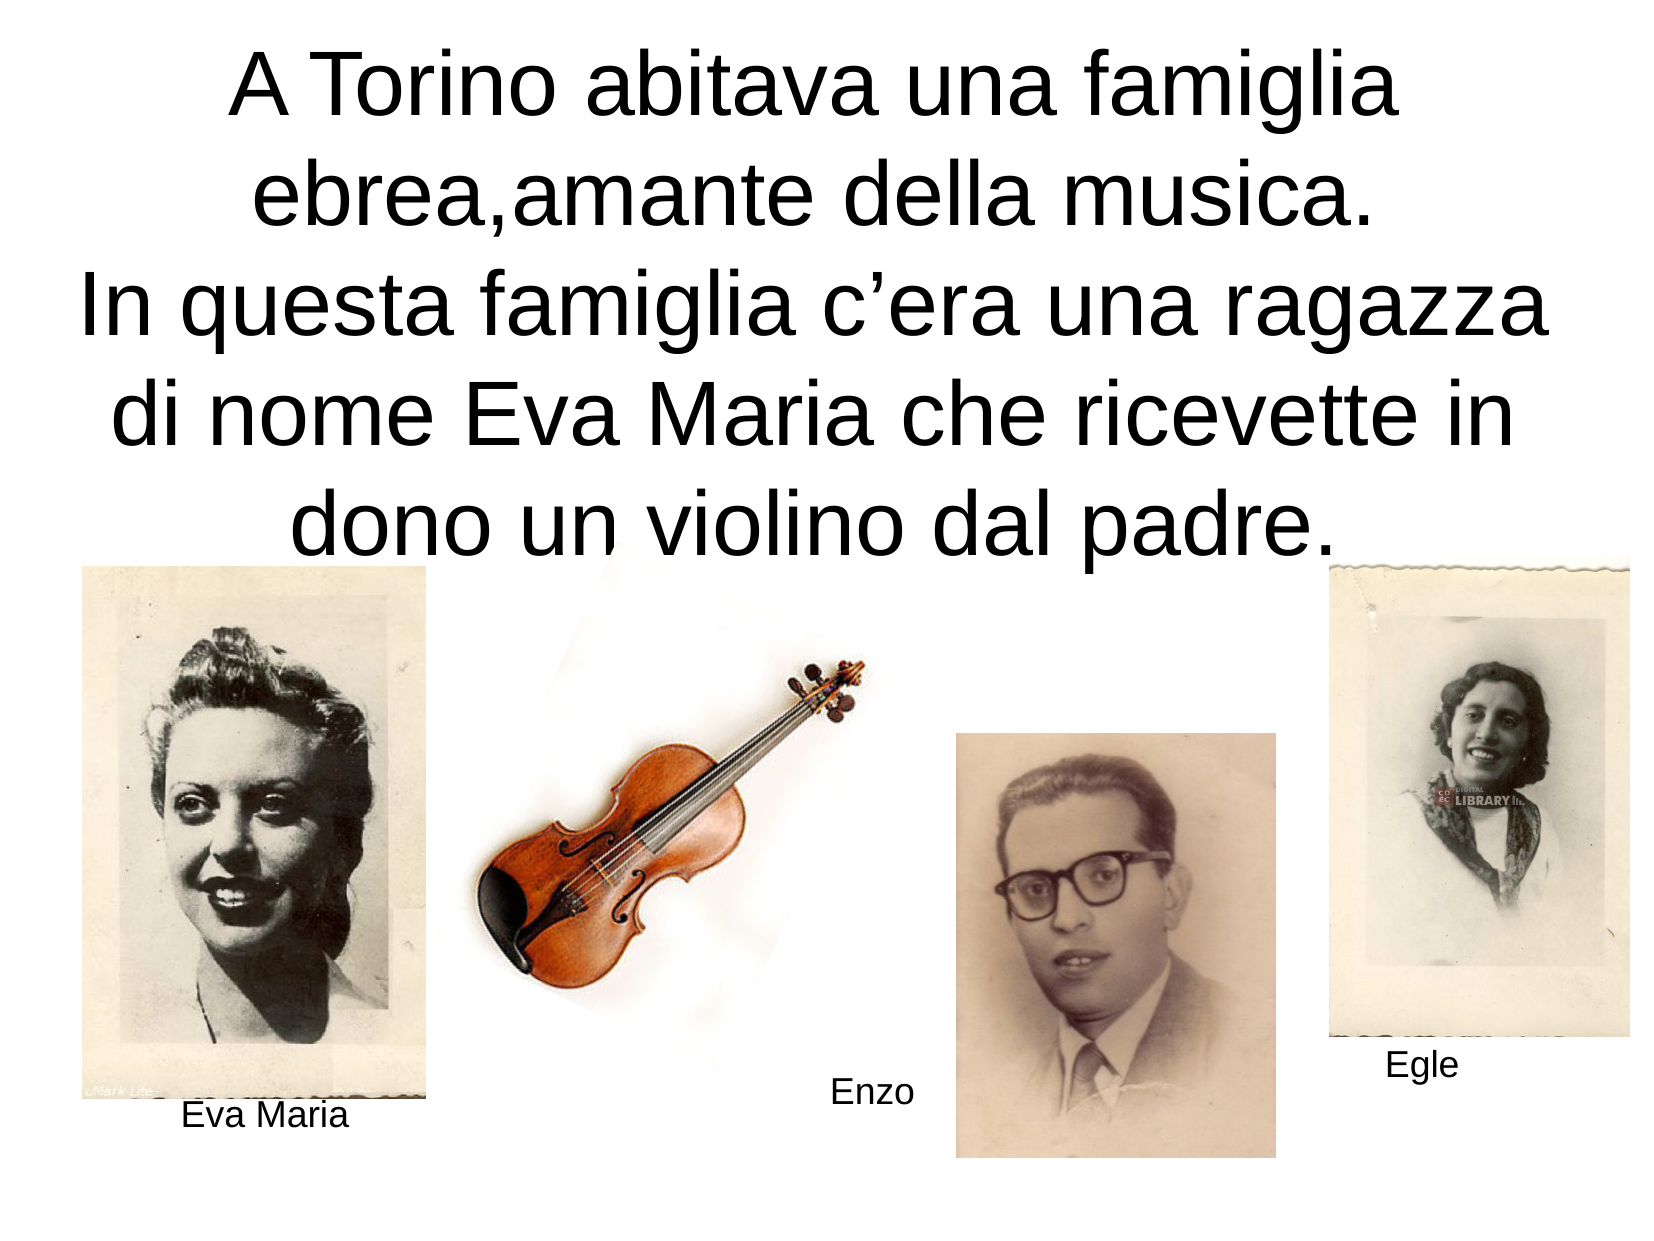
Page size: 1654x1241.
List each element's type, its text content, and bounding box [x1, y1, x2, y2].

picture [82, 566, 426, 1099]
text_box Eva Maria [165, 1086, 473, 1143]
title A Torino abitava una famiglia ebrea,amante della musica. In questa famiglia c’era una ragazza di nome Eva Maria che ricevette in dono un violino dal padre. [70, 23, 1560, 535]
text_box Enzo [814, 1062, 957, 1120]
picture [956, 733, 1276, 1158]
picture [433, 540, 901, 1069]
picture [1329, 555, 1630, 1037]
text_box Egle [1370, 1036, 1512, 1093]
